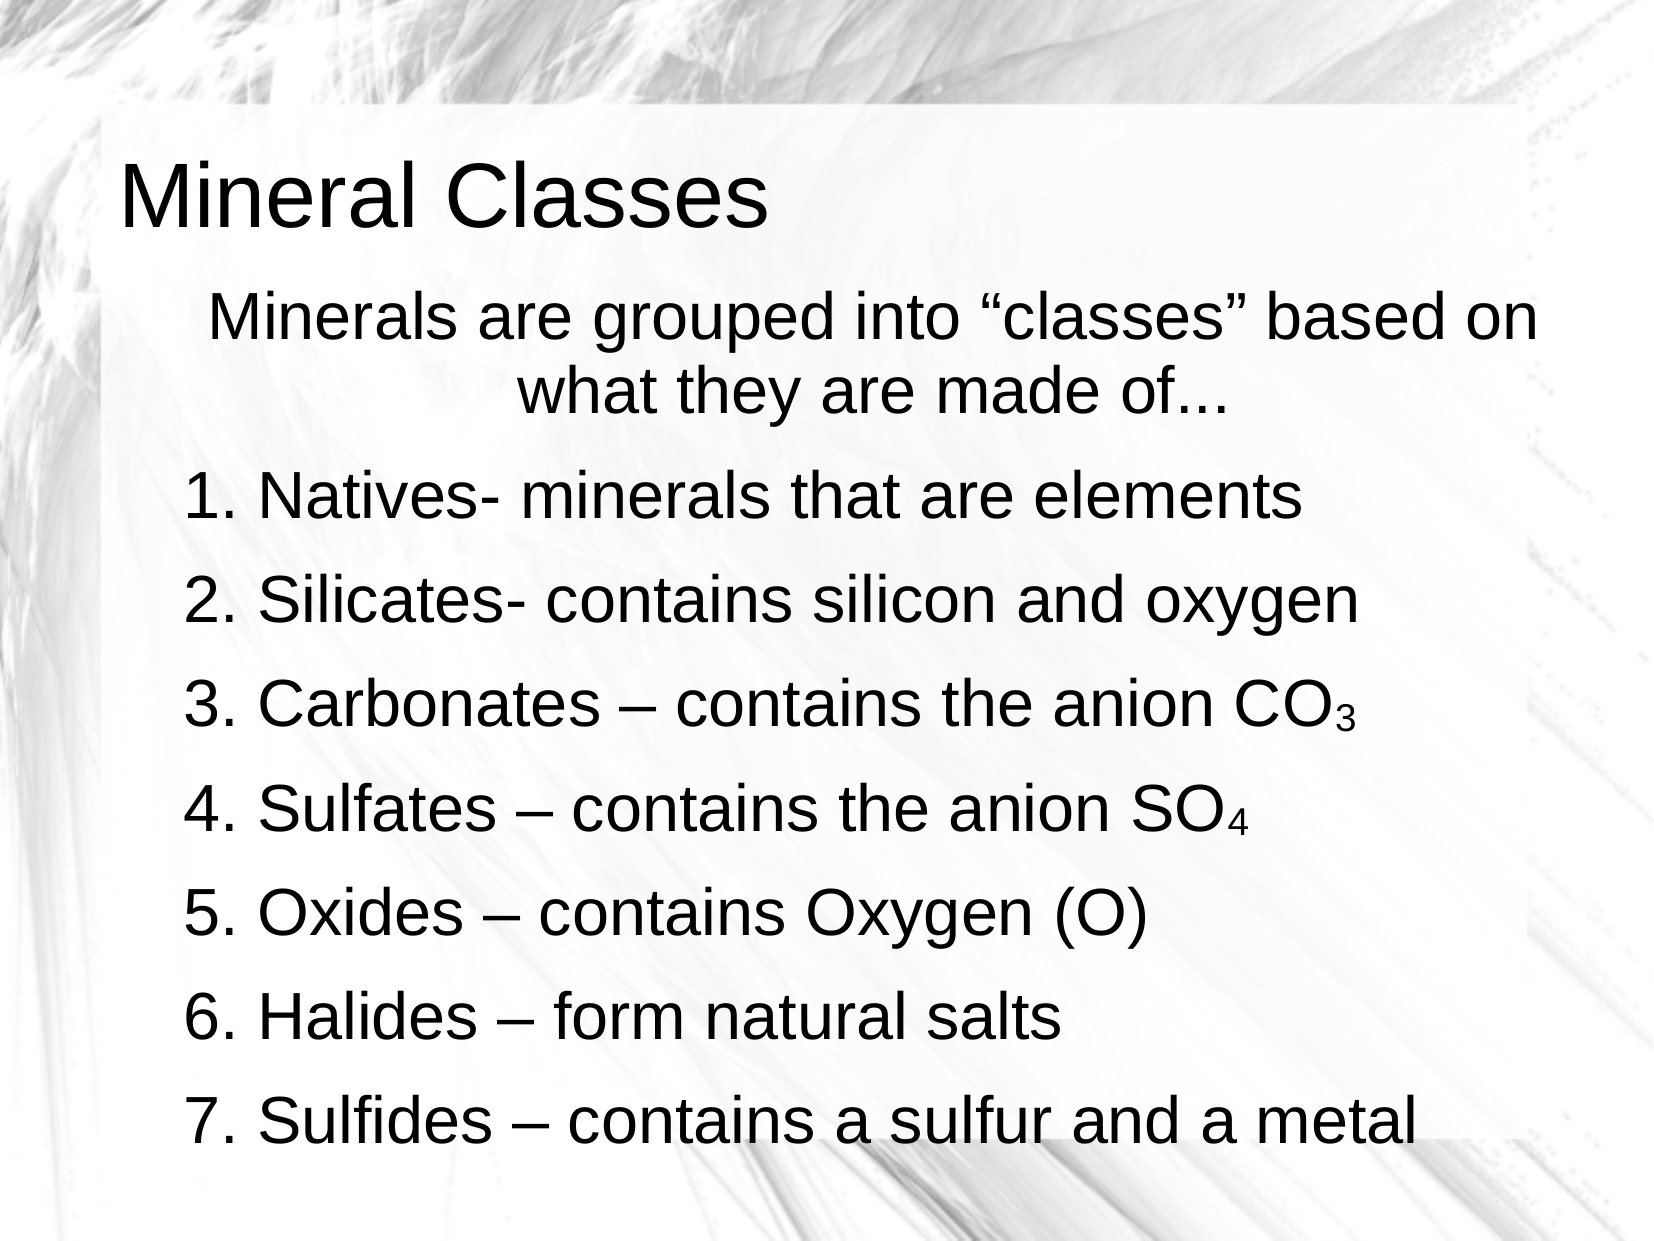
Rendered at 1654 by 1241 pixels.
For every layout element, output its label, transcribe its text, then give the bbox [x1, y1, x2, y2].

picture [0, 0, 1654, 1241]
title Mineral Classes [118, 119, 1506, 273]
list Minerals are grouped into “classes” based on what they are made of... 1. Natives- minerals that are elements 2. Silicates- contains silicon and oxygen 3. Carbonates – contains the anion CO3 4. Sulfates – contains the anion SO4 5. Oxides – contains Oxygen (O) 6. Halides – form natural salts 7. Sulfides – contains a sulfur and a metal [112, 278, 1566, 1203]
